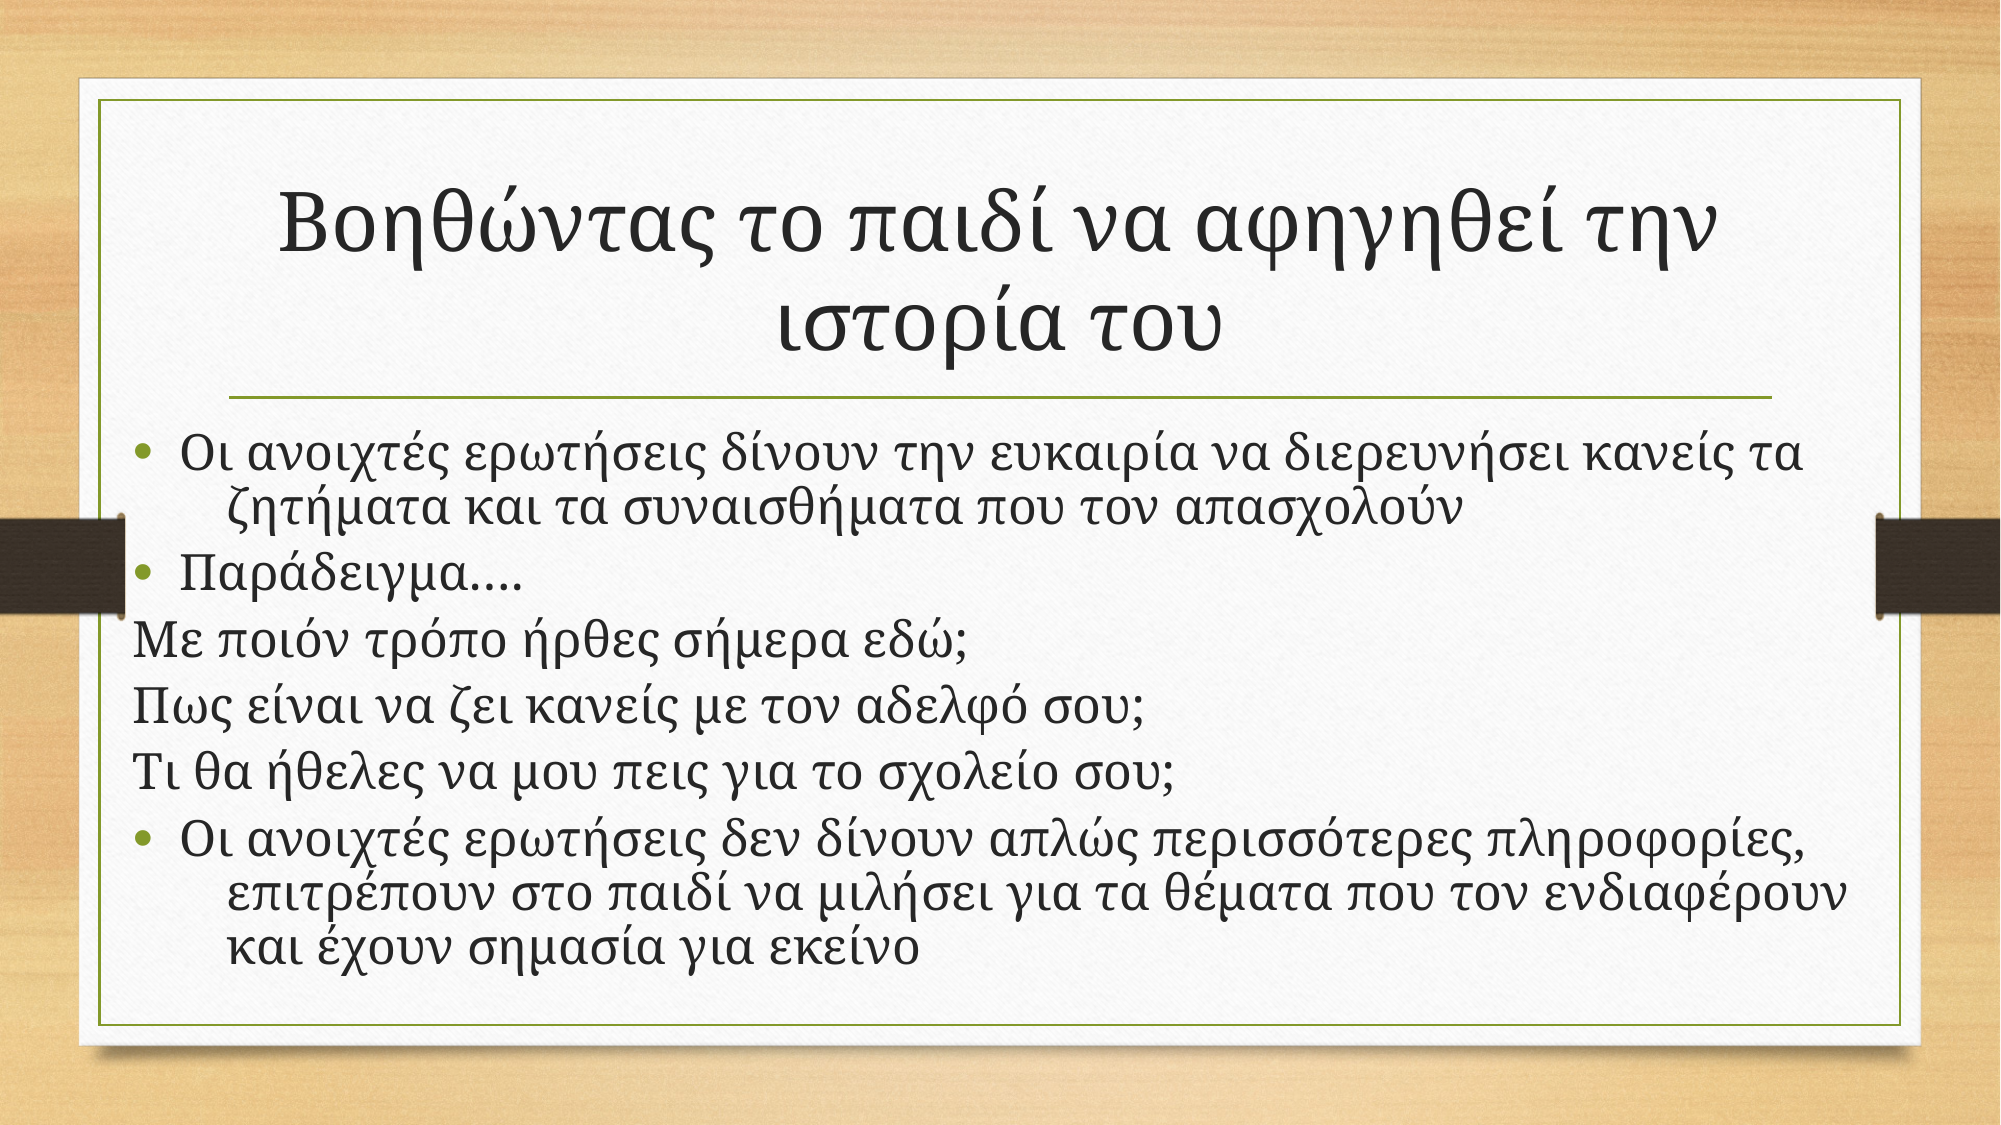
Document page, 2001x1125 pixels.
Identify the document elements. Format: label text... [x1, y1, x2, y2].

title Βοηθώντας το παιδί να αφηγηθεί την ιστορία του [212, 161, 1788, 376]
list Οι ανοιχτές ερωτήσεις δίνουν την ευκαιρία να διερευνήσει κανείς τα ζητήματα και τα συναισθήματα που τον απασχολούν Παράδειγμα…. Με ποιόν τρόπο ήρθες σήμερα εδώ; Πως είναι να ζει κανείς με τον αδελφό σου; Τι θα ήθελες να μου πεις για το σχολείο σου; Οι ανοιχτές ερωτήσεις δεν δίνουν απλώς περισσότερες πληροφορίες, επιτρέπουν στο παιδί να μιλήσει για τα θέματα που τον ενδιαφέρουν και έχουν σημασία για εκείνο [117, 419, 1879, 1017]
